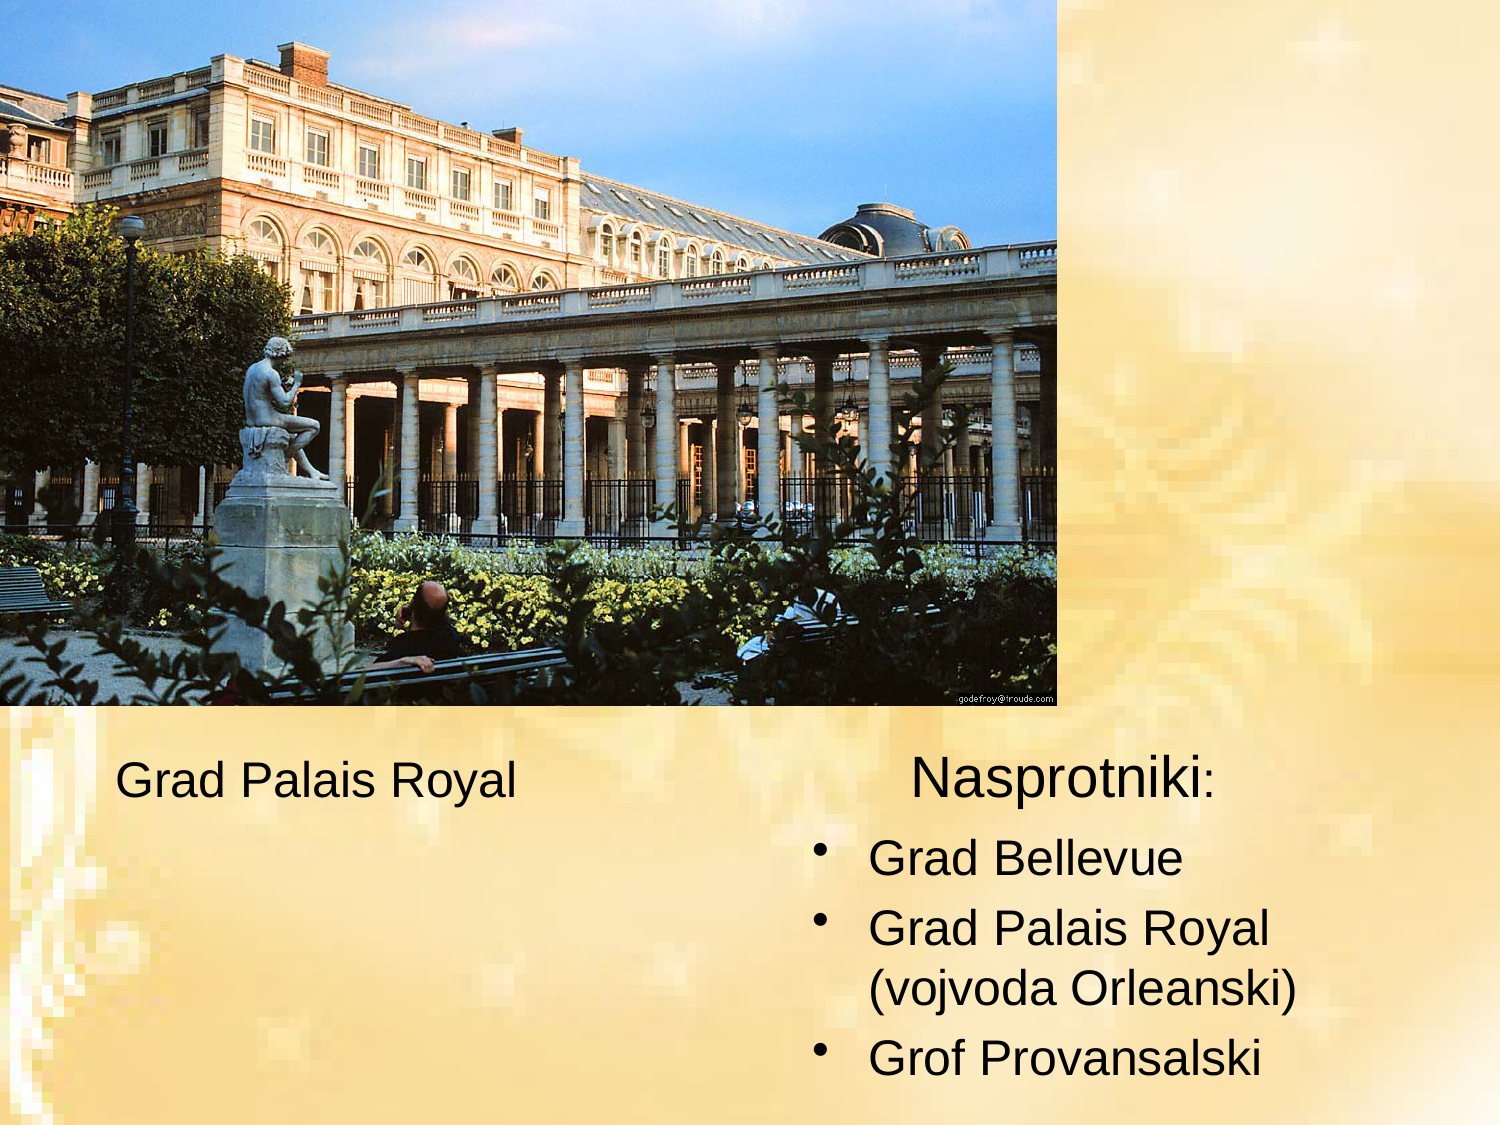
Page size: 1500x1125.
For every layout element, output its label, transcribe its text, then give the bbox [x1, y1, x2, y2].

list Grad Palais Royal [100, 739, 763, 828]
title Nasprotniki: [773, 680, 1355, 809]
picture [0, 0, 1500, 1125]
list Grad Bellevue Grad Palais Royal (vojvoda Orleanski) Grof Provansalski [797, 817, 1460, 1125]
